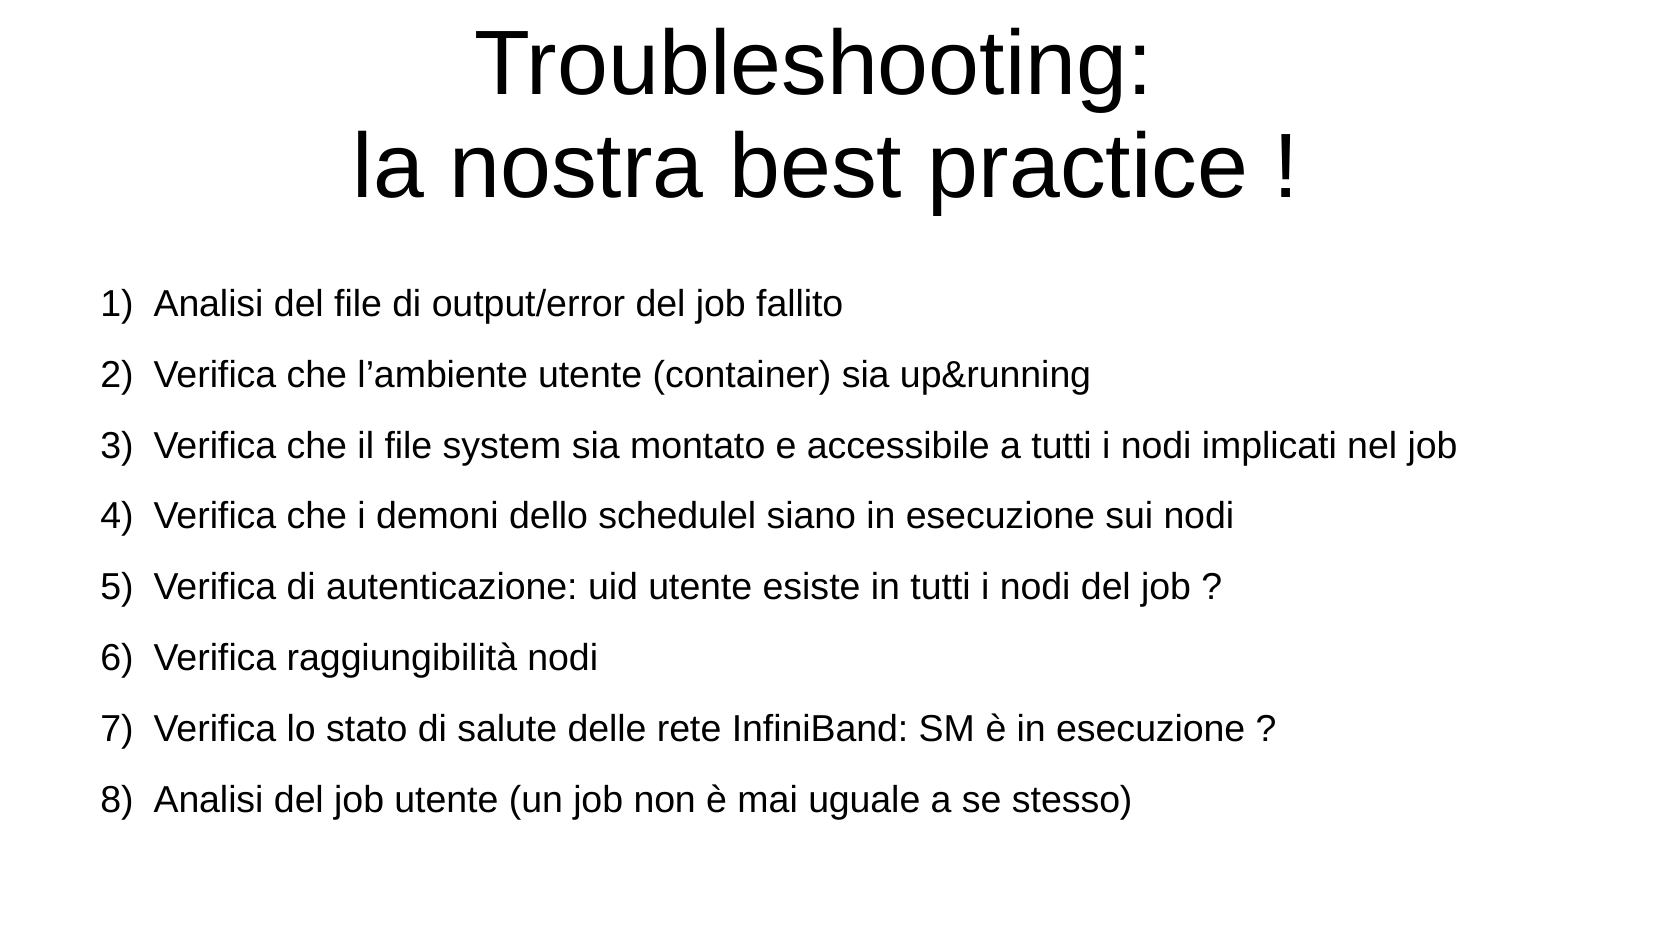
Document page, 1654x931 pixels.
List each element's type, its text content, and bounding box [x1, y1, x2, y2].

title Troubleshooting: la nostra best practice ! [82, 12, 1571, 217]
list Analisi del file di output/error del job fallito Verifica che l’ambiente utente (container) sia up&running Verifica che il file system sia montato e accessibile a tutti i nodi implicati nel job Verifica che i demoni dello schedulel siano in esecuzione sui nodi Verifica di autenticazione: uid utente esiste in tutti i nodi del job ? Verifica raggiungibilità nodi Verifica lo stato di salute delle rete InfiniBand: SM è in esecuzione ? Analisi del job utente (un job non è mai uguale a se stesso) [82, 282, 1571, 822]
